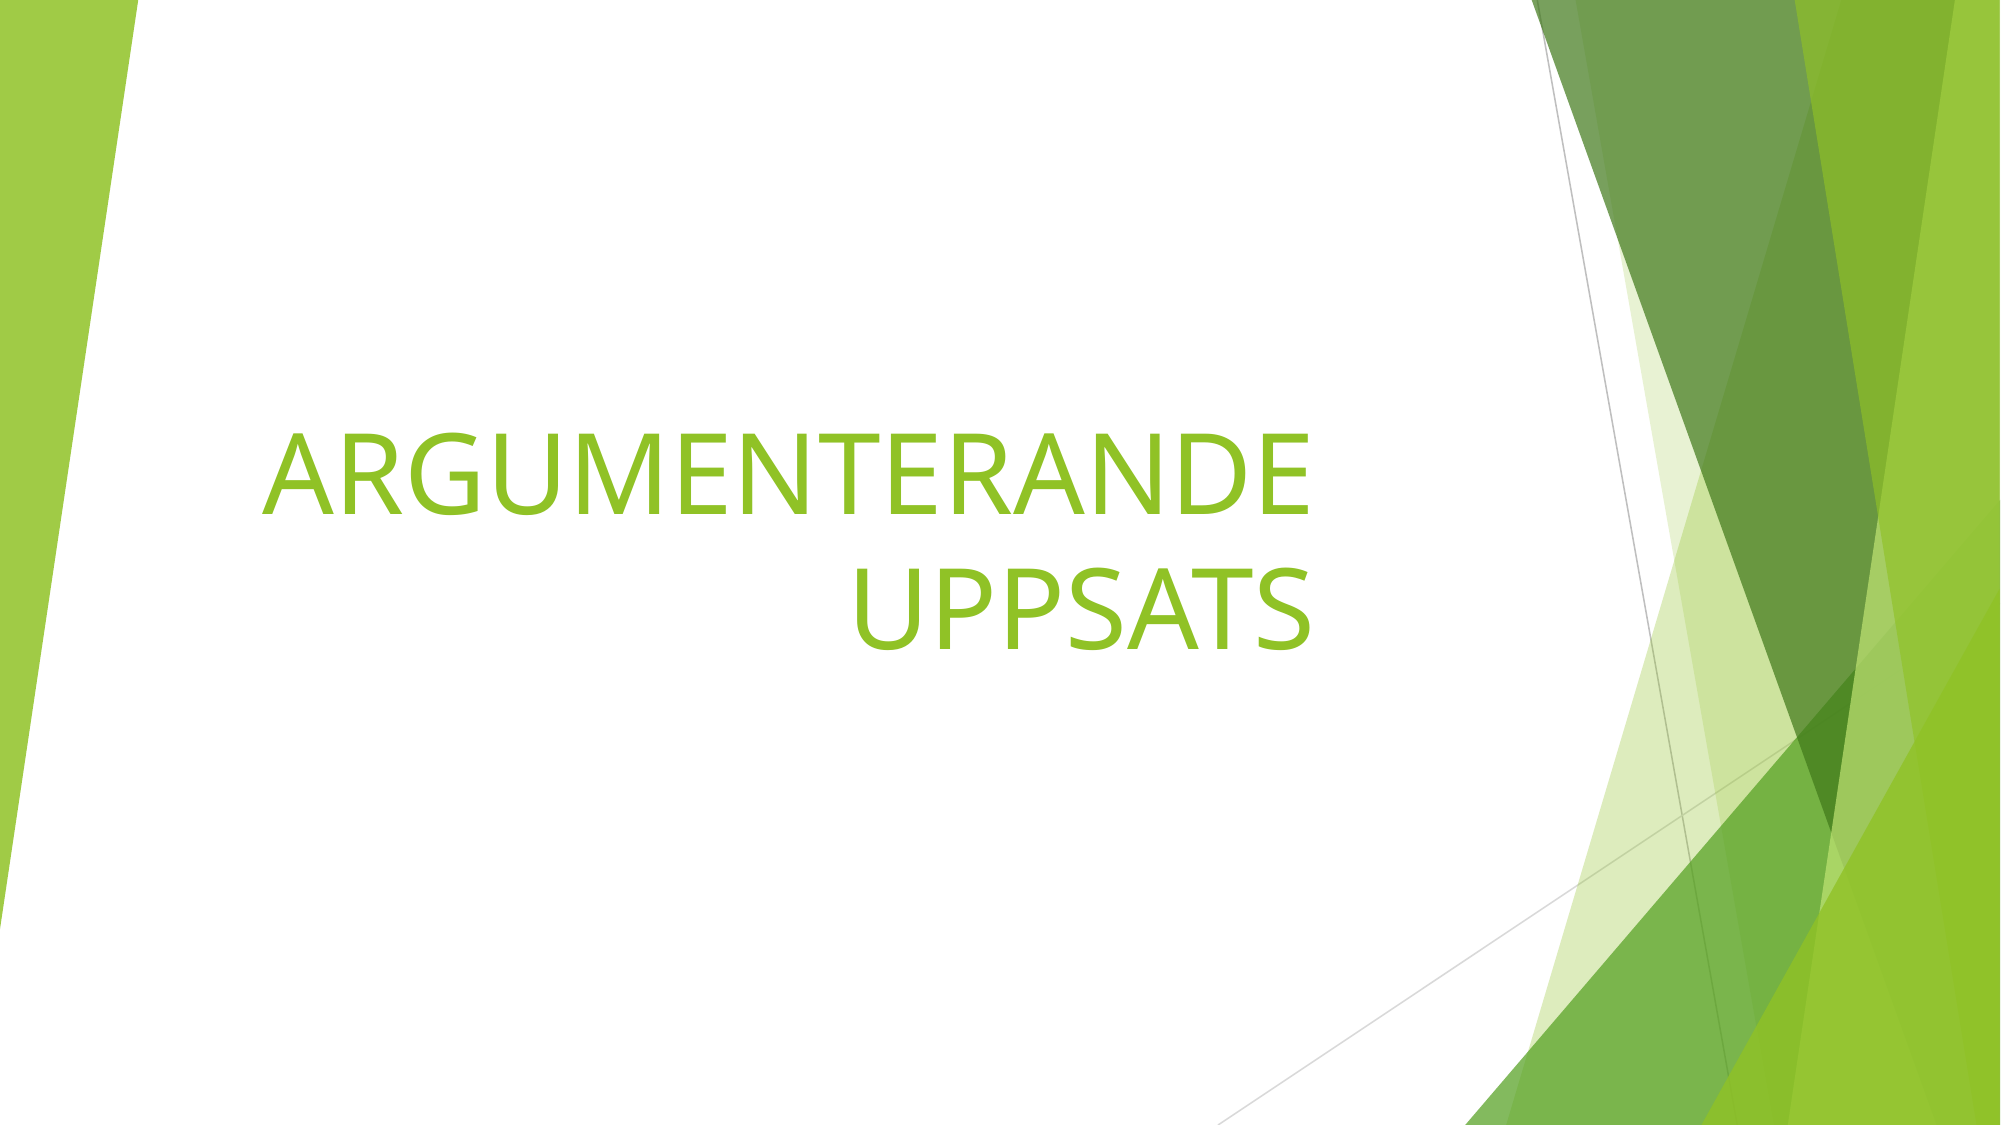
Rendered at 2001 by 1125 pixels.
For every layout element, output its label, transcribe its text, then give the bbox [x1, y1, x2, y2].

title ARGUMENTERANDE UPPSATS [247, 394, 1522, 665]
